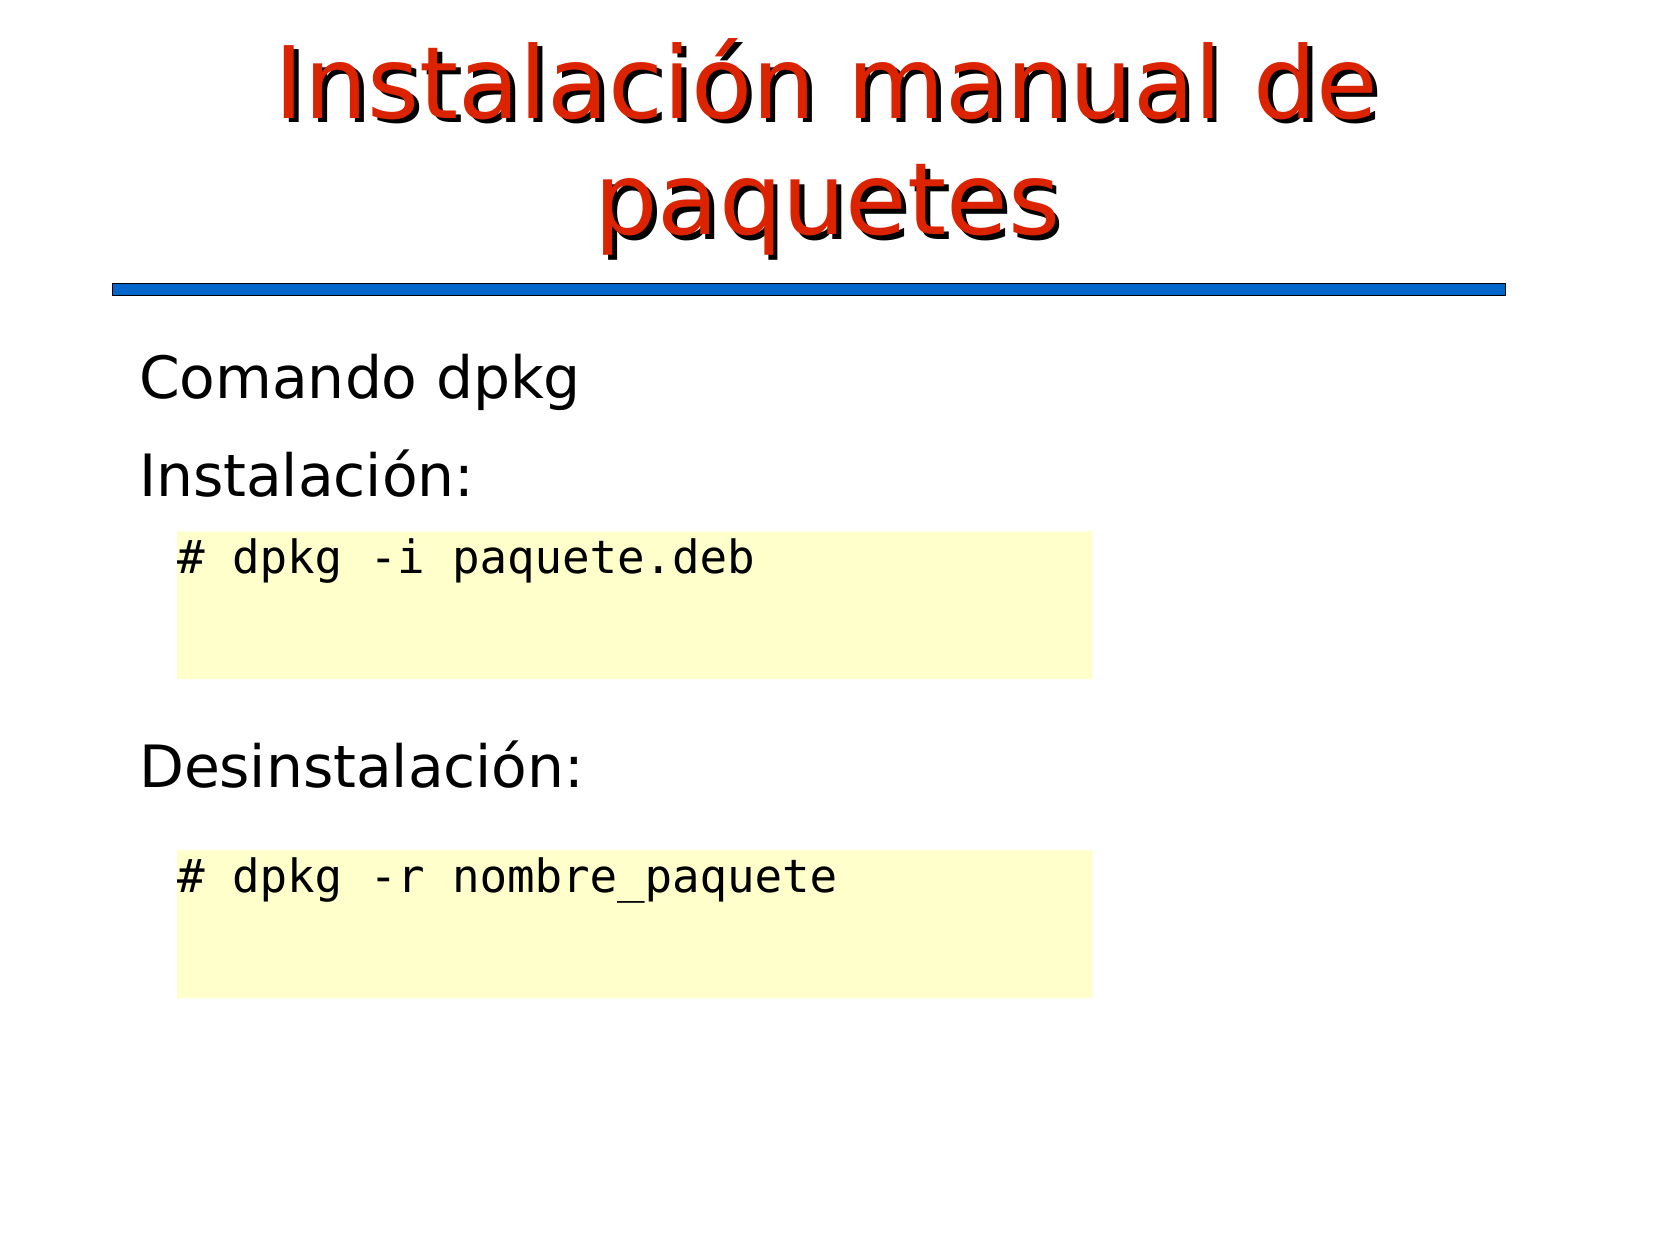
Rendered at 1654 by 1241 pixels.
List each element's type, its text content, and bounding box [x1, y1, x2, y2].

text_box # dpkg -r nombre_paquete [177, 850, 1093, 999]
list Comando dpkg Instalación: Desinstalación: [121, 344, 1534, 1127]
title Instalación manual de paquetes [121, 25, 1534, 258]
text_box # dpkg -i paquete.deb [177, 531, 1093, 680]
